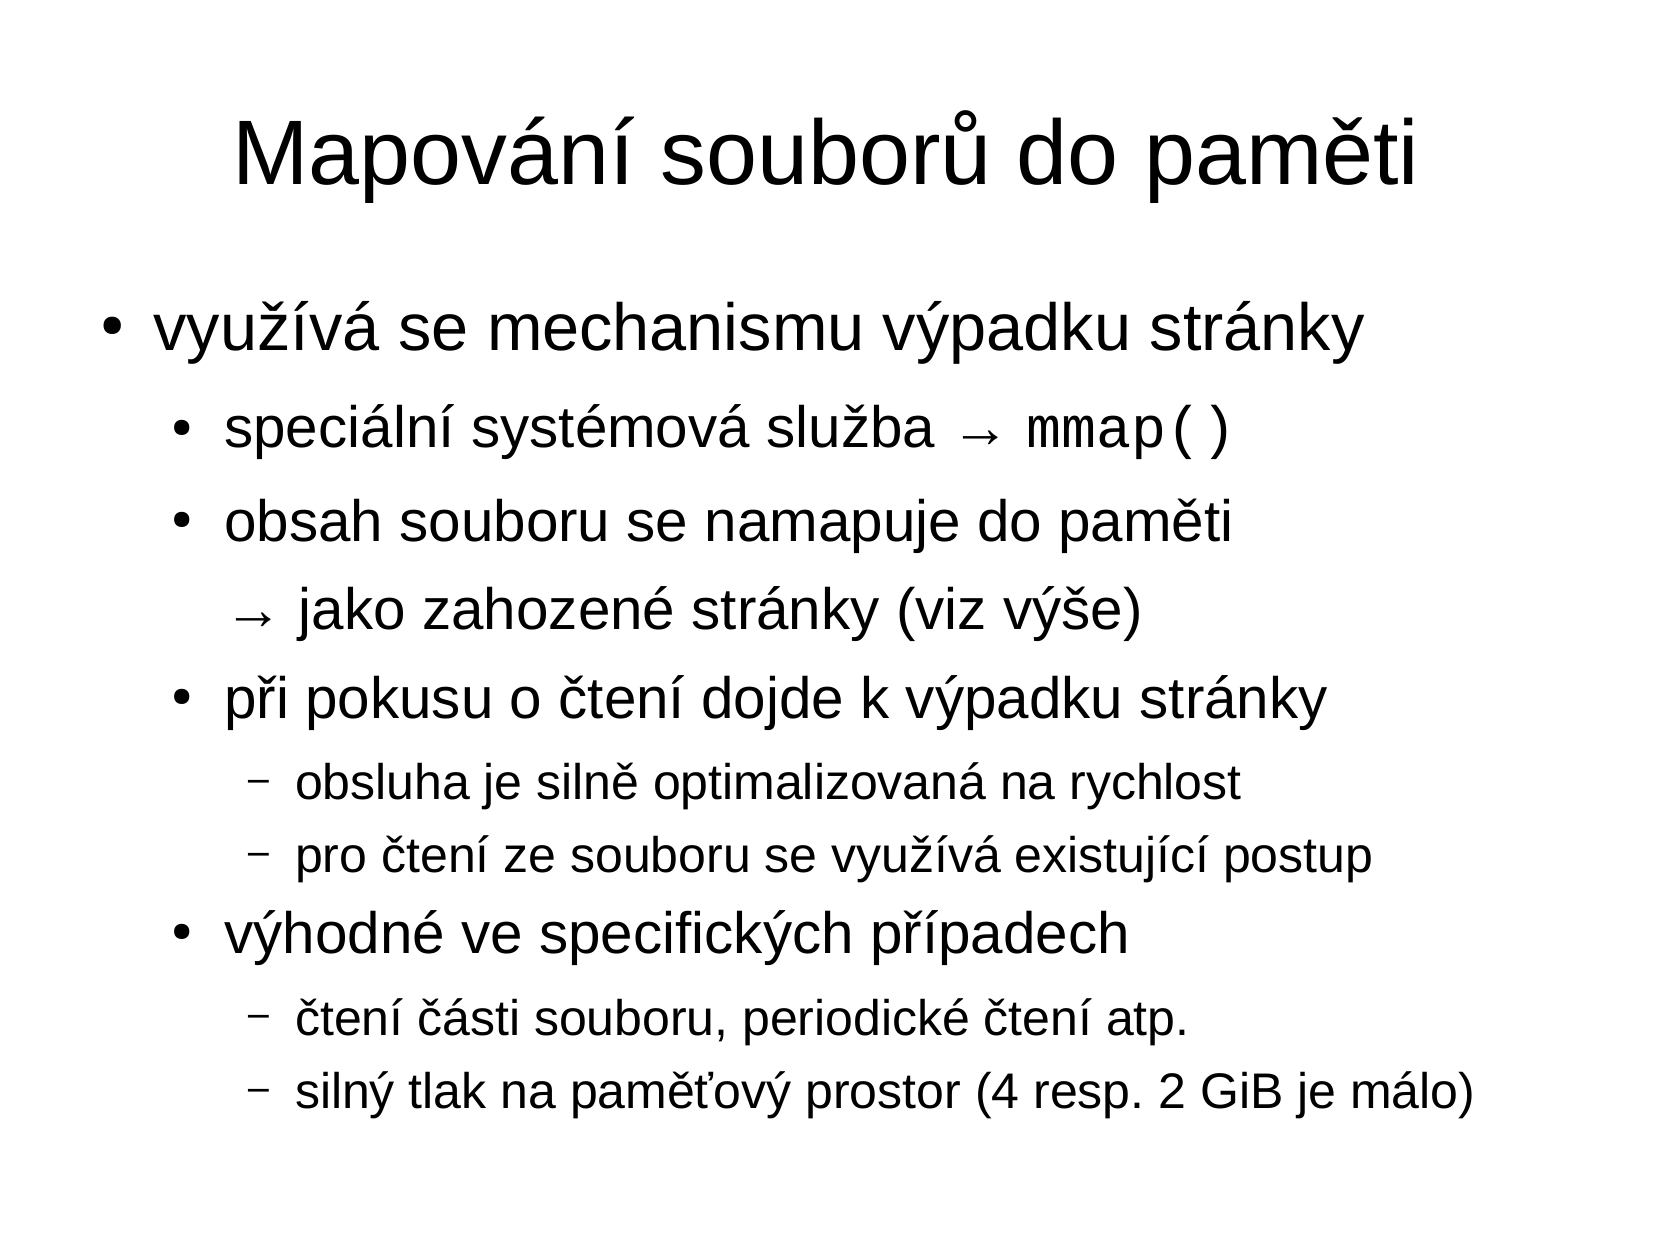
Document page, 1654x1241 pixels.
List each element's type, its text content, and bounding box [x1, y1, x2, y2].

list využívá se mechanismu výpadku stránky speciální systémová služba → mmap() obsah souboru se namapuje do paměti → jako zahozené stránky (viz výše) při pokusu o čtení dojde k výpadku stránky obsluha je silně optimalizovaná na rychlost pro čtení ze souboru se využívá existující postup výhodné ve specifických případech čtení části souboru, periodické čtení atp. silný tlak na paměťový prostor (4 resp. 2 GiB je málo) [82, 290, 1571, 1120]
title Mapování souborů do paměti [82, 56, 1571, 250]
